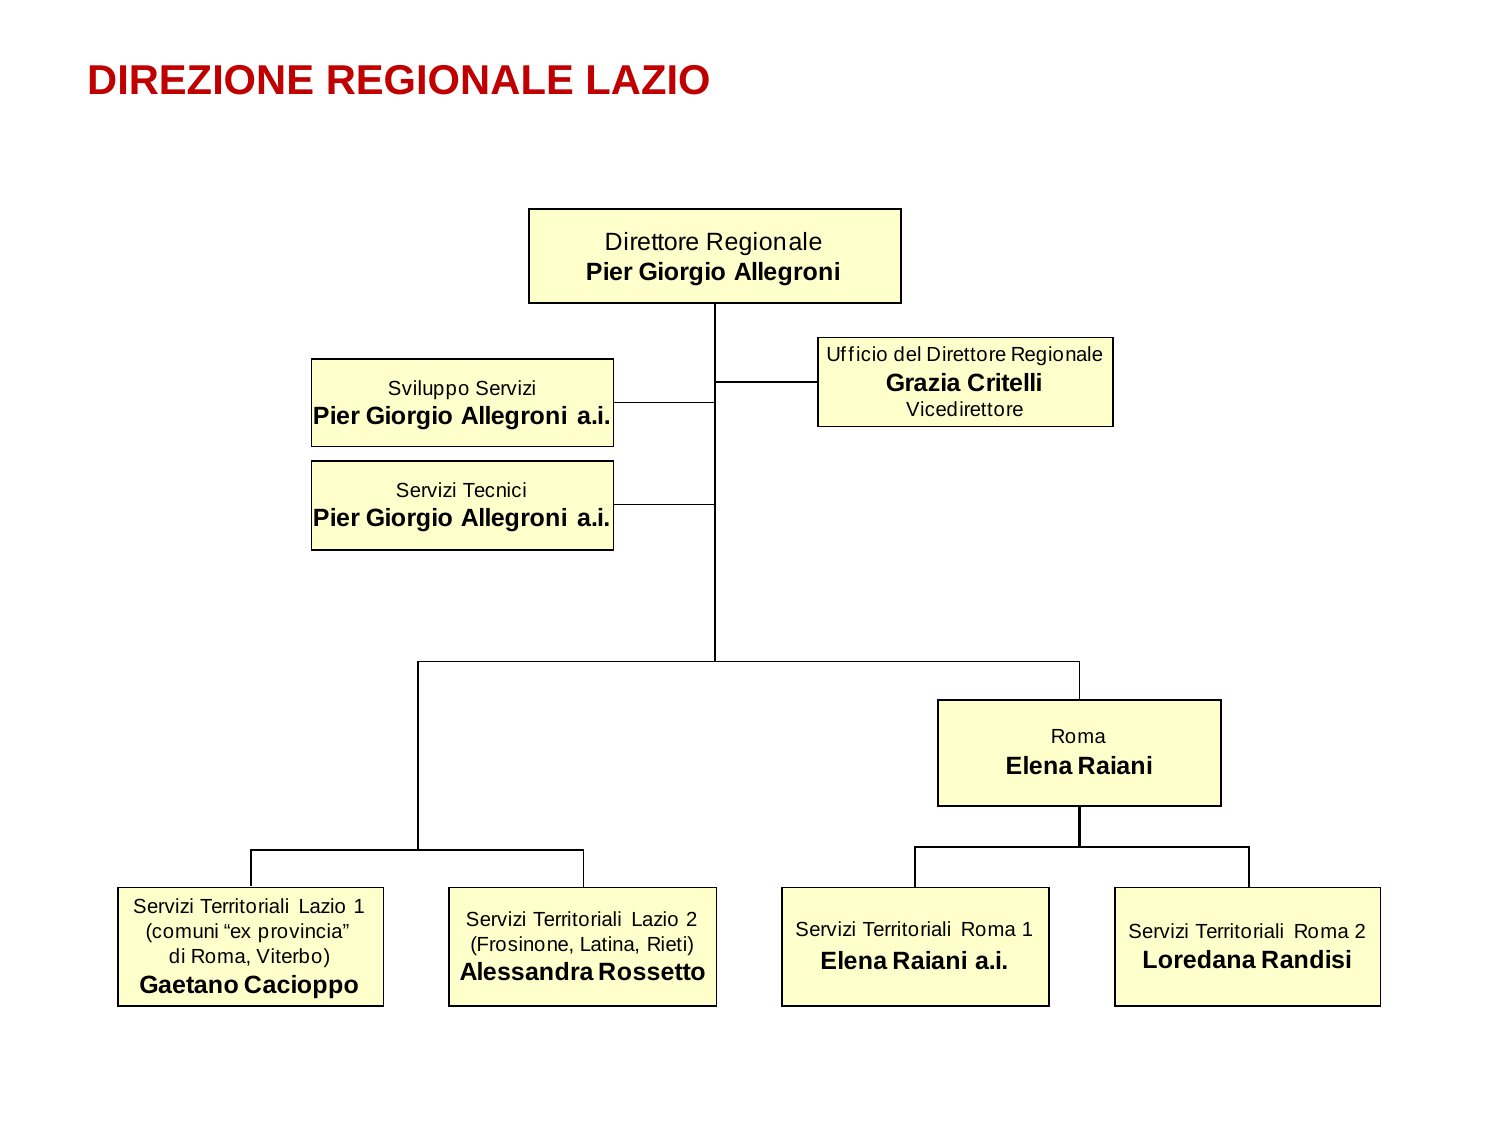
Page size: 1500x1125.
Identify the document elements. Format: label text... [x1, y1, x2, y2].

picture [115, 206, 1385, 1007]
title DIREZIONE REGIONALE LAZIO [72, 45, 1462, 128]
